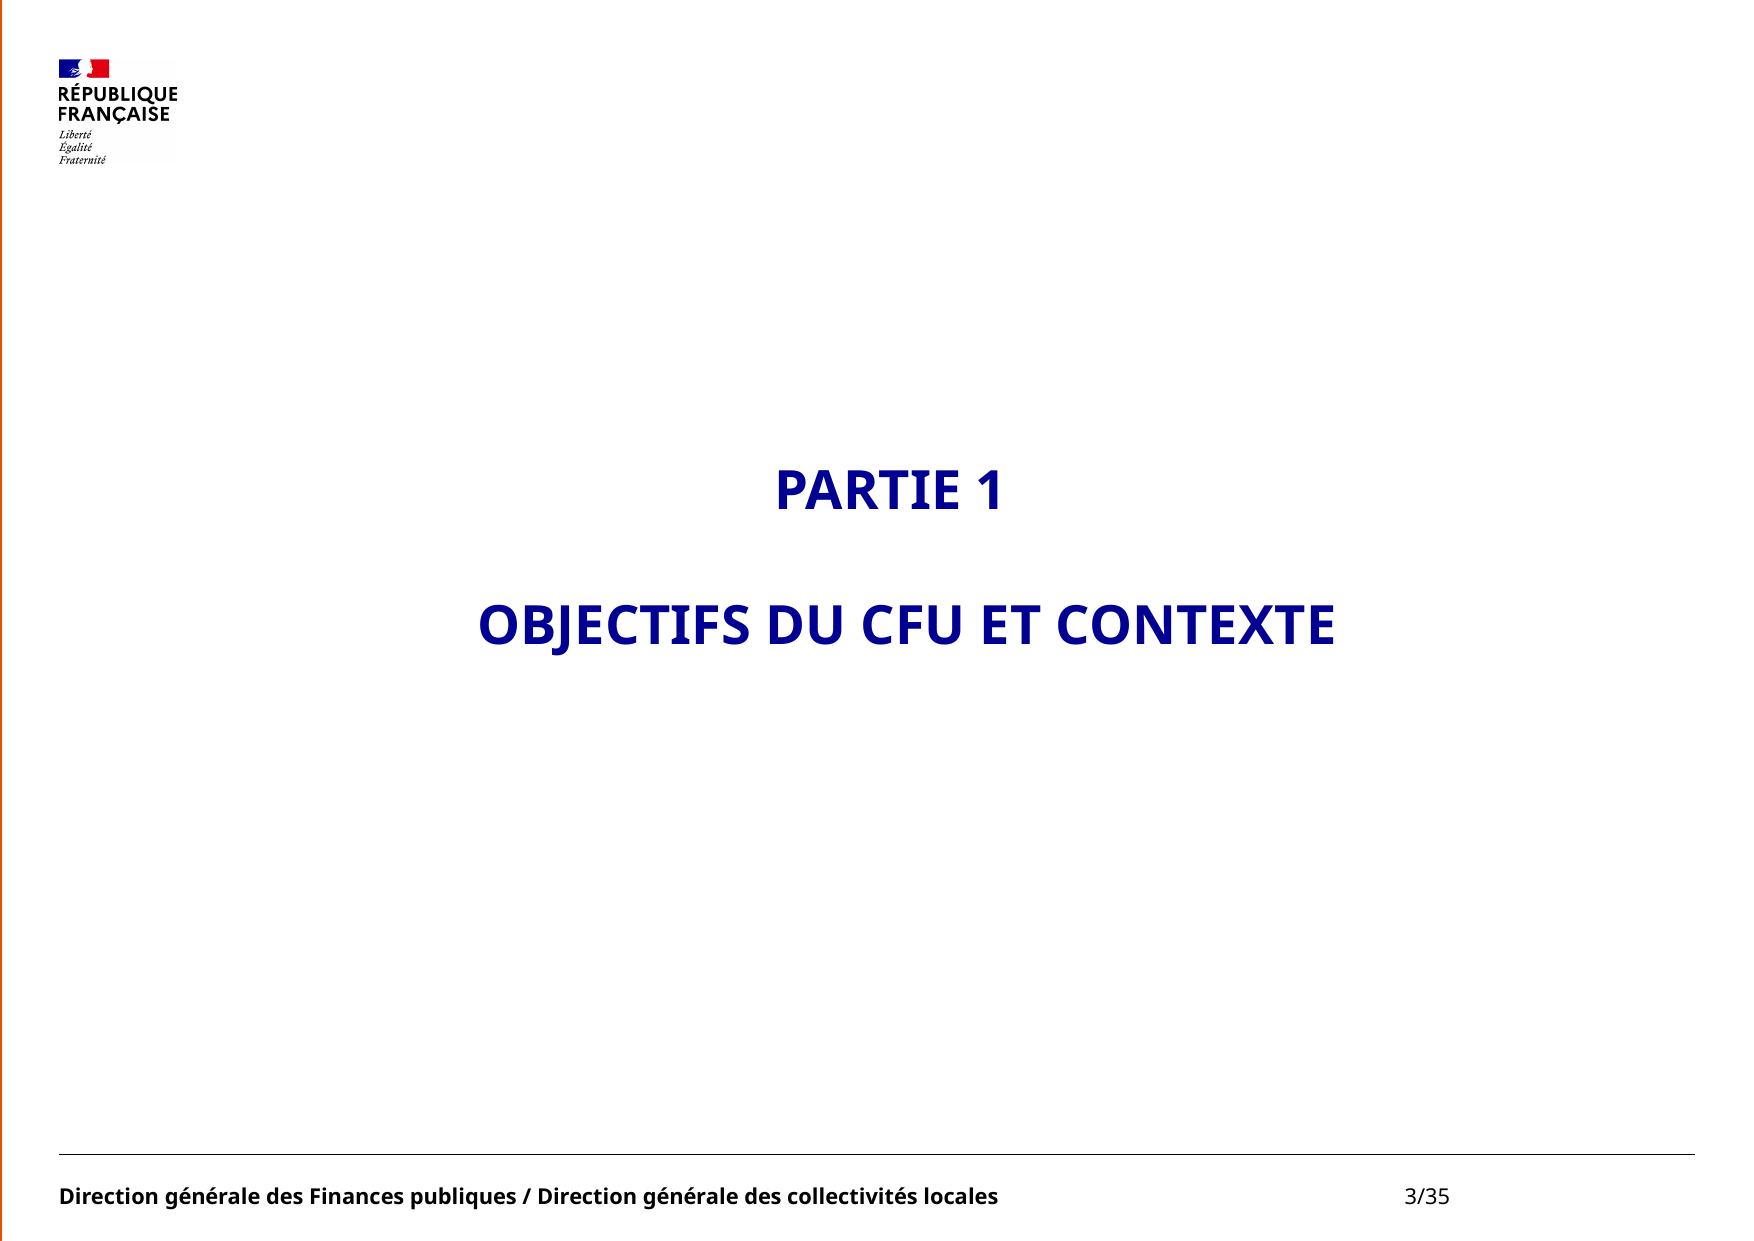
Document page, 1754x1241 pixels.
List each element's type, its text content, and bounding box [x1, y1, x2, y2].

picture [59, 59, 178, 164]
text_box PARTIE 1 OBJECTIFS DU CFU ET CONTEXTE [129, 447, 1666, 676]
